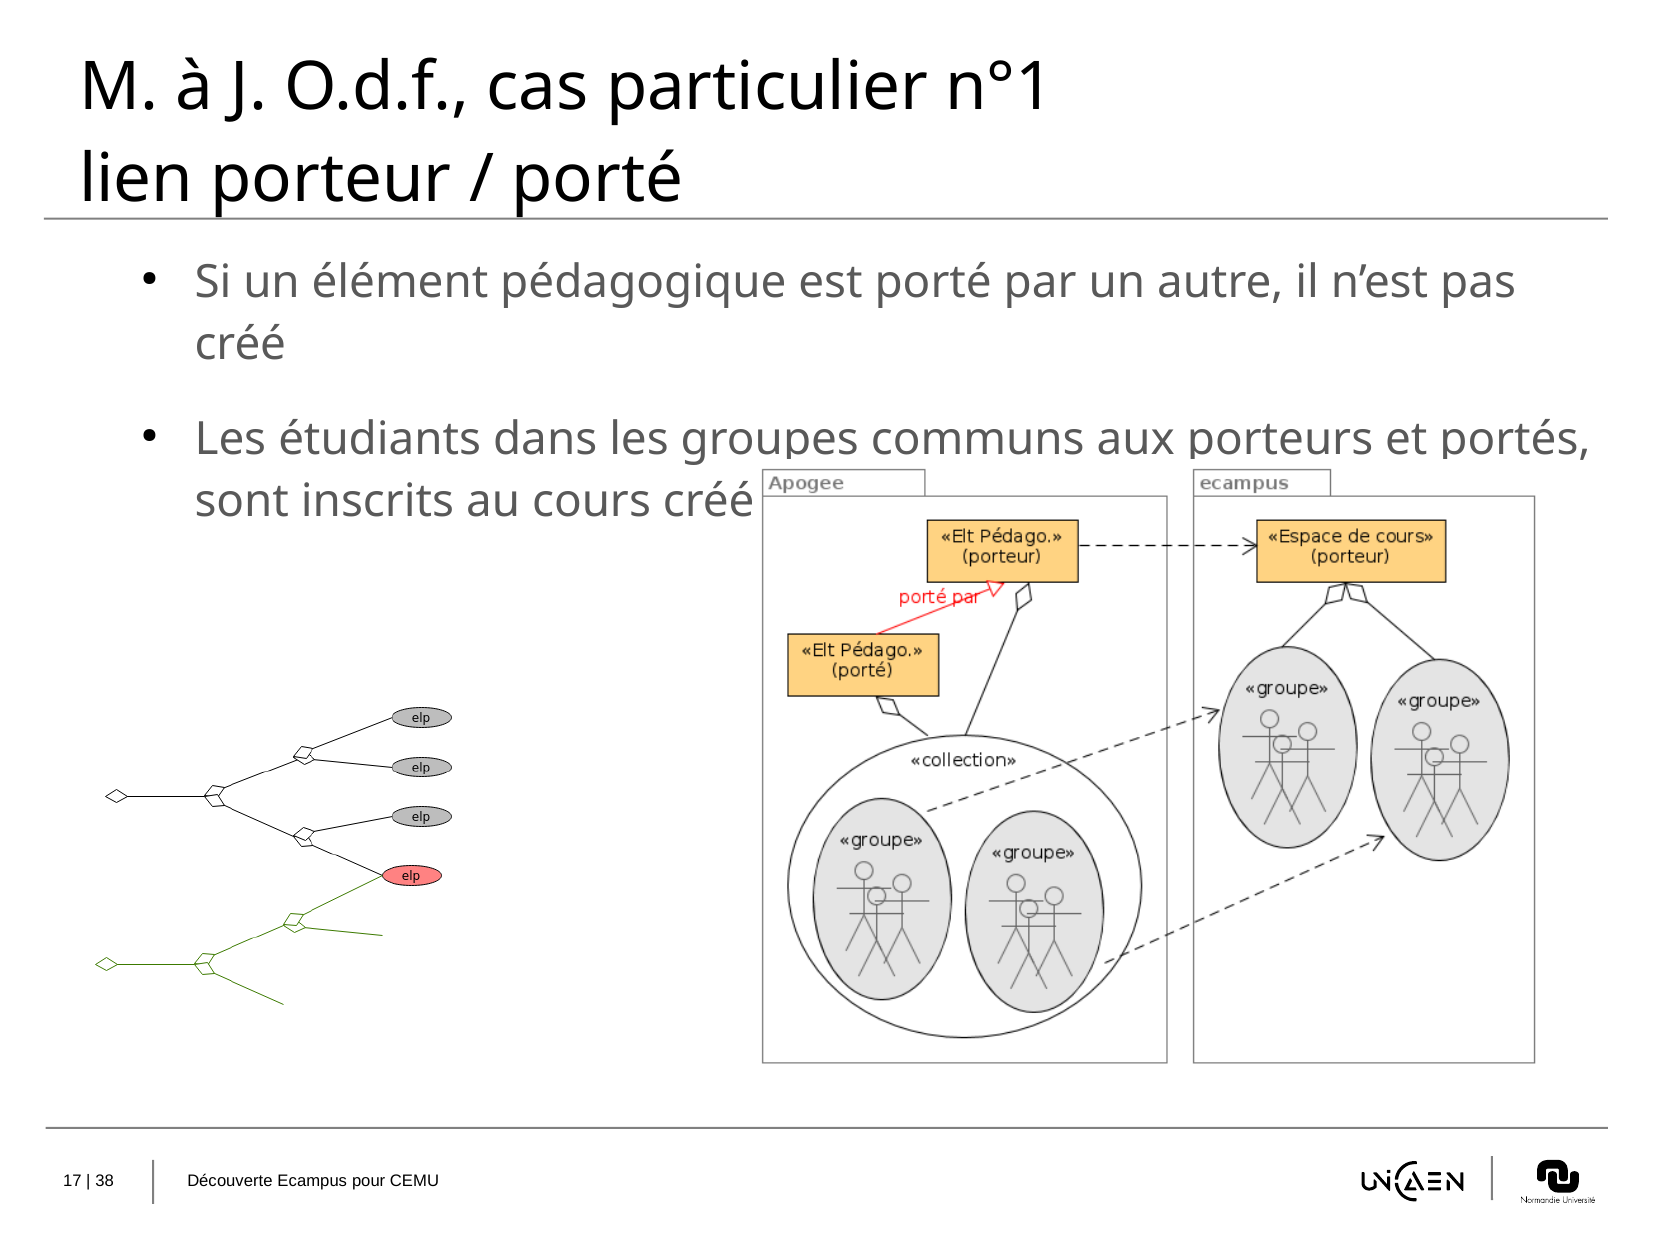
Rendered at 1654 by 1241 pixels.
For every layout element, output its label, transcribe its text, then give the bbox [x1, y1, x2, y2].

picture [70, 689, 473, 1020]
title M. à J. O.d.f., cas particulier n°1 lien porteur / porté [43, 53, 1608, 205]
picture [752, 459, 1548, 1075]
list Si un élément pédagogique est porté par un autre, il n’est pas créé Les étudiants dans les groupes communs aux porteurs et portés, sont inscrits au cours créé pour le porteur [123, 248, 1608, 1113]
